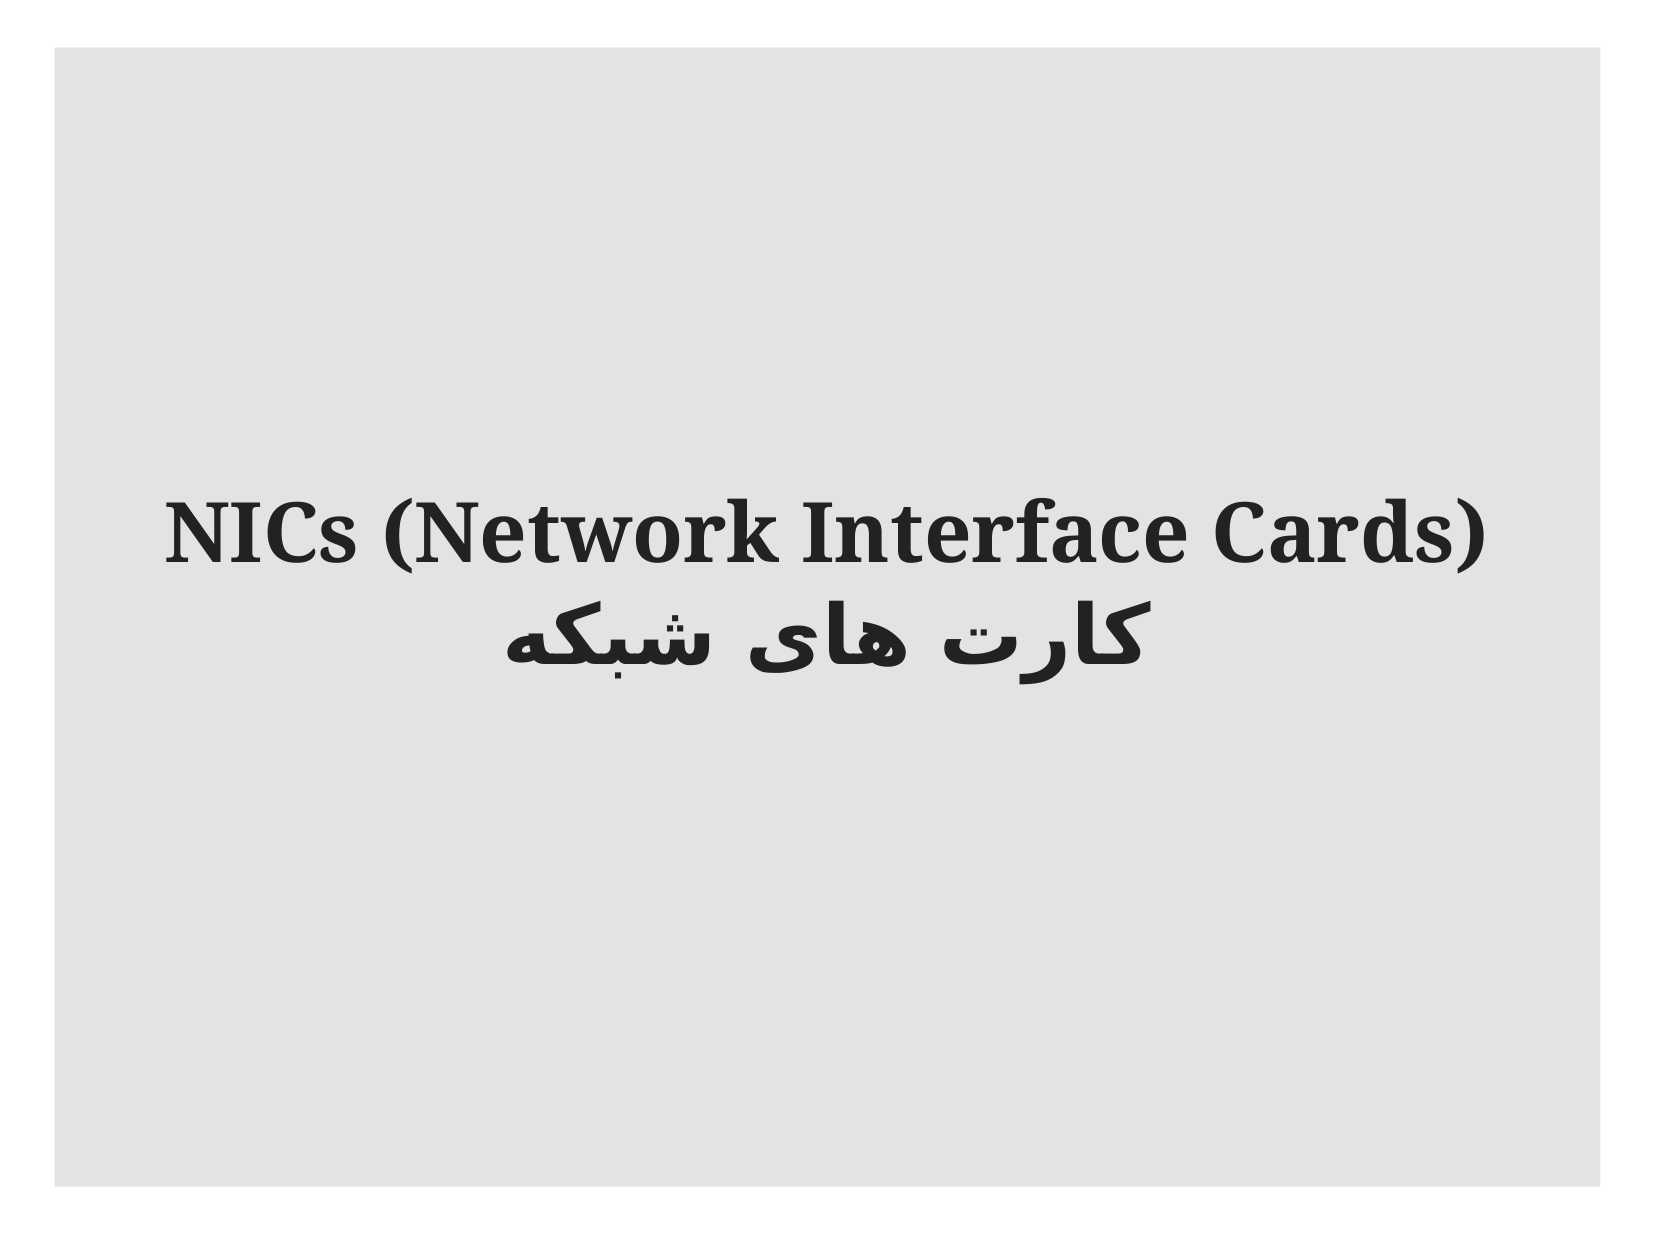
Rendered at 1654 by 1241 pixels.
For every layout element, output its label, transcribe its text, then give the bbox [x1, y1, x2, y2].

subtitle NICs (Network Interface Cards) کارت های شبکه [82, 49, 1571, 1109]
picture [0, 0, 1654, 1241]
